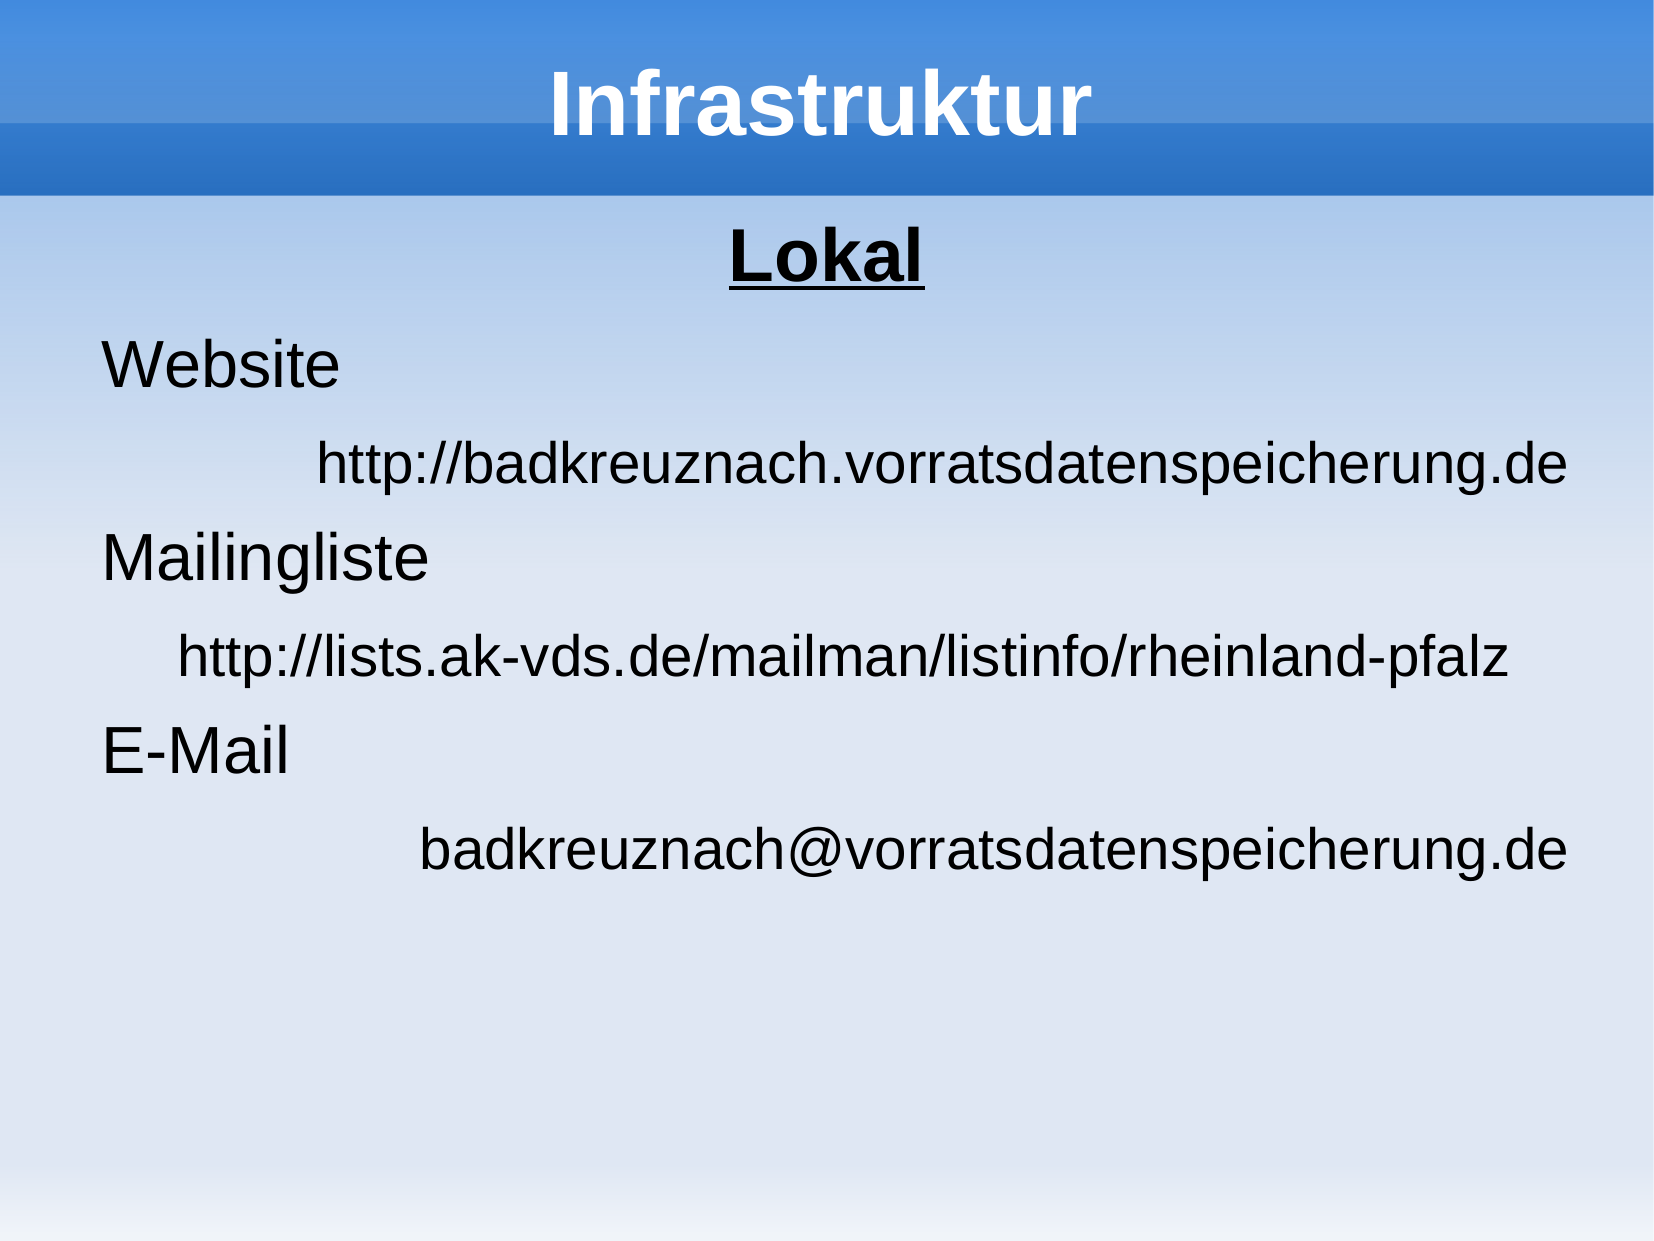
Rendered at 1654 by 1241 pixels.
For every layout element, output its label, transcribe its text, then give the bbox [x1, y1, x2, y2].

title Infrastruktur [76, 7, 1565, 200]
list Lokal Website http://badkreuznach.vorratsdatenspeicherung.de Mailingliste http://lists.ak-vds.de/mailman/listinfo/rheinland-pfalz E-Mail badkreuznach@vorratsdatenspeicherung.de [82, 213, 1571, 882]
picture [0, 0, 1654, 1241]
